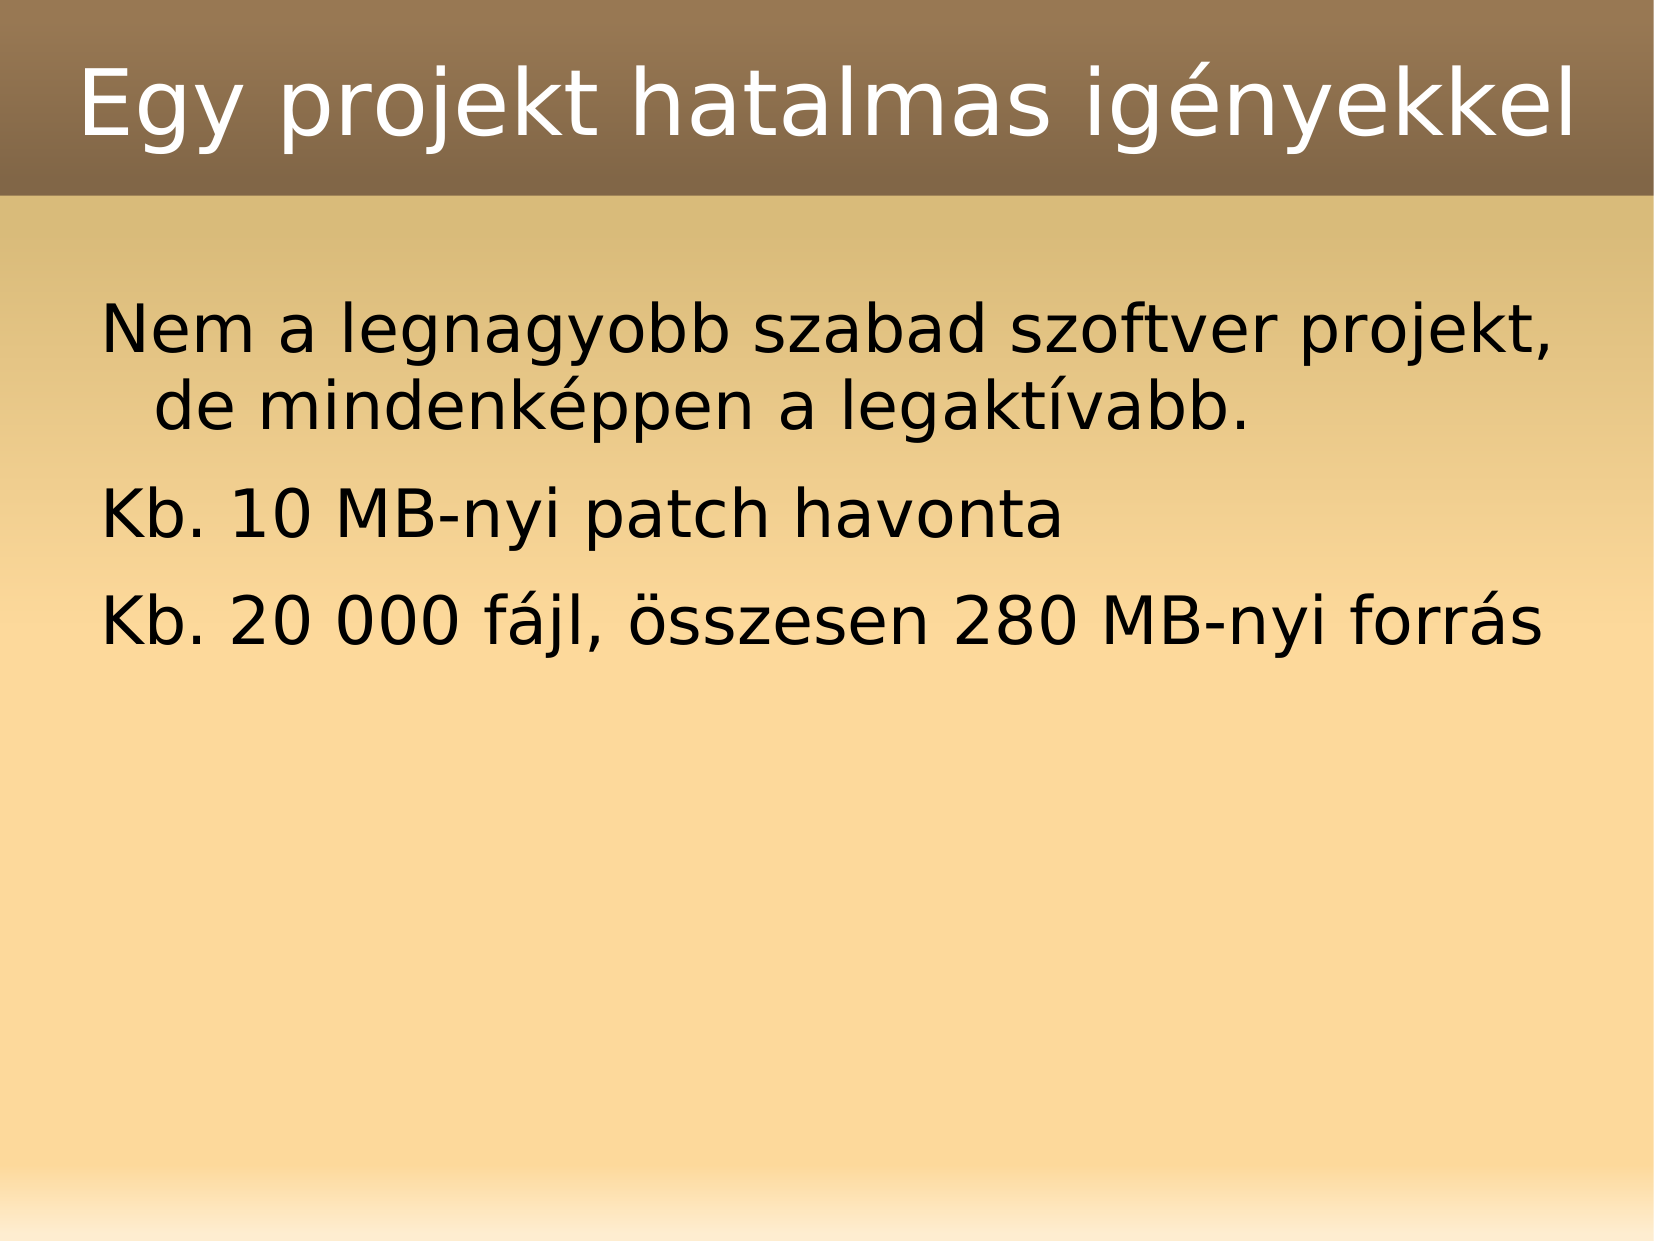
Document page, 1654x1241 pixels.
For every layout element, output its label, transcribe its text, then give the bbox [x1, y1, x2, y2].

list Nem a legnagyobb szabad szoftver projekt, de mindenképpen a legaktívabb. Kb. 10 MB-nyi patch havonta Kb. 20 000 fájl, összesen 280 MB-nyi forrás [82, 290, 1571, 1094]
picture [0, 0, 1654, 1241]
title Egy projekt hatalmas igényekkel [76, 7, 1595, 200]
